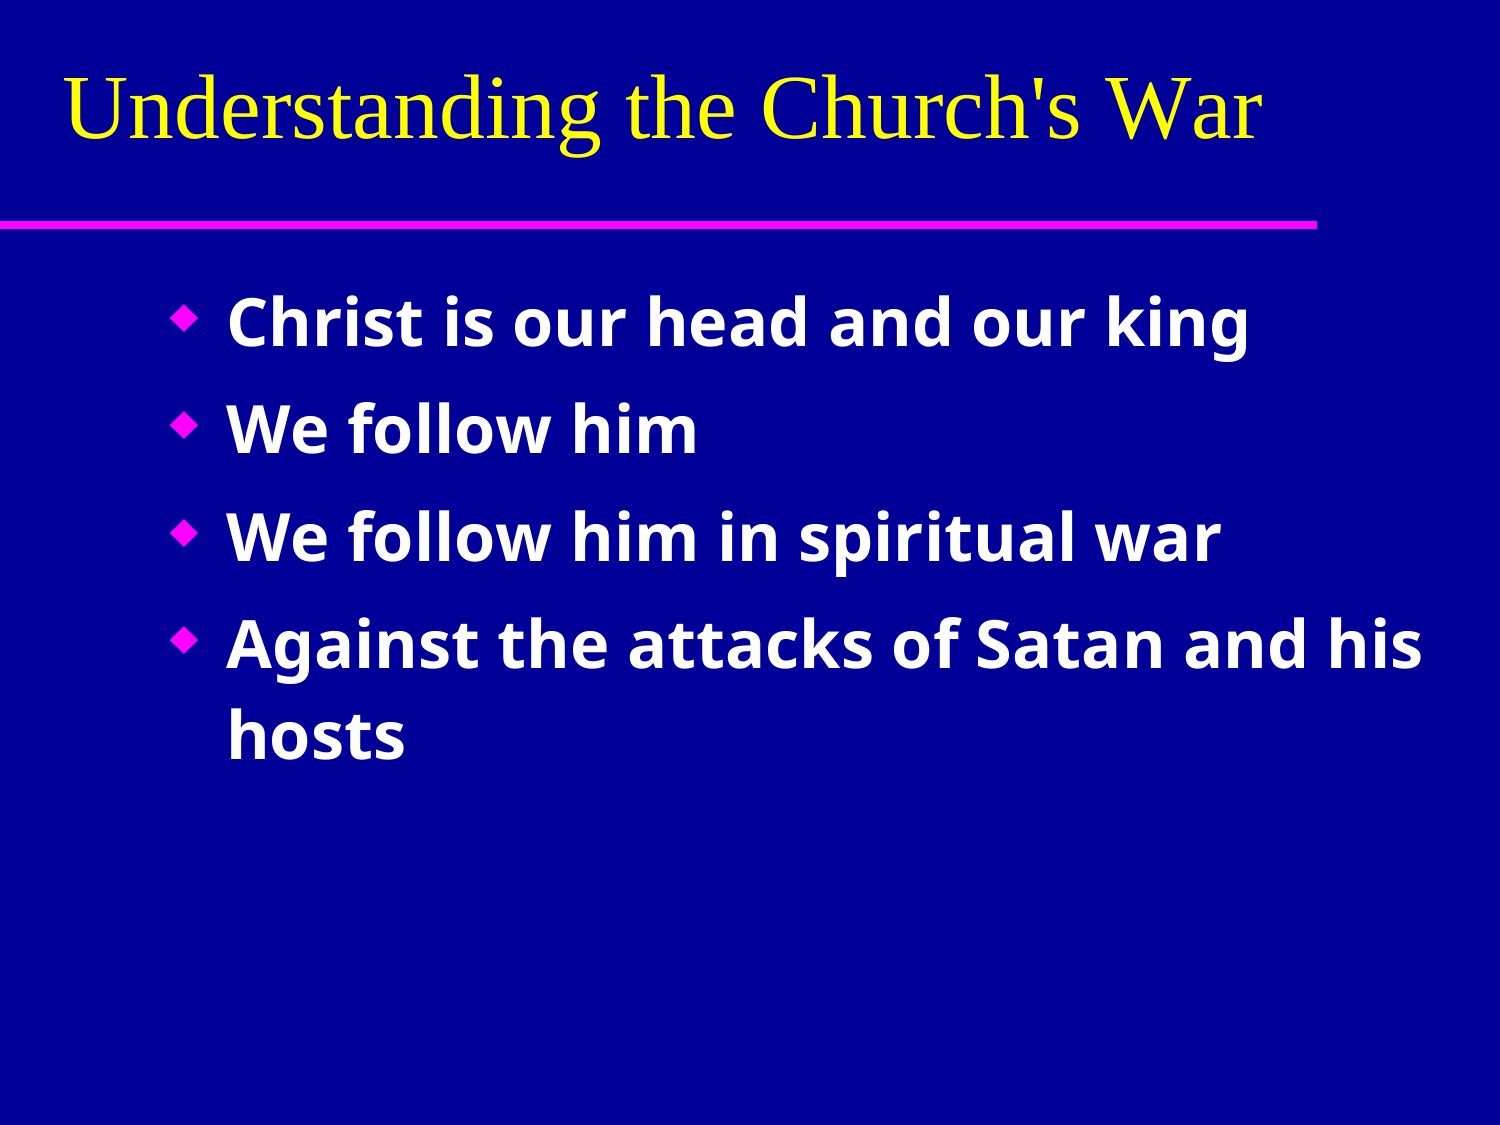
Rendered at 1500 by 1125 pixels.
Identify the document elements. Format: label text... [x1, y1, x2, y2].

title Understanding the Church's War [62, 0, 1338, 225]
list Christ is our head and our king We follow him We follow him in spiritual war Against the attacks of Satan and his hosts [169, 275, 1438, 951]
